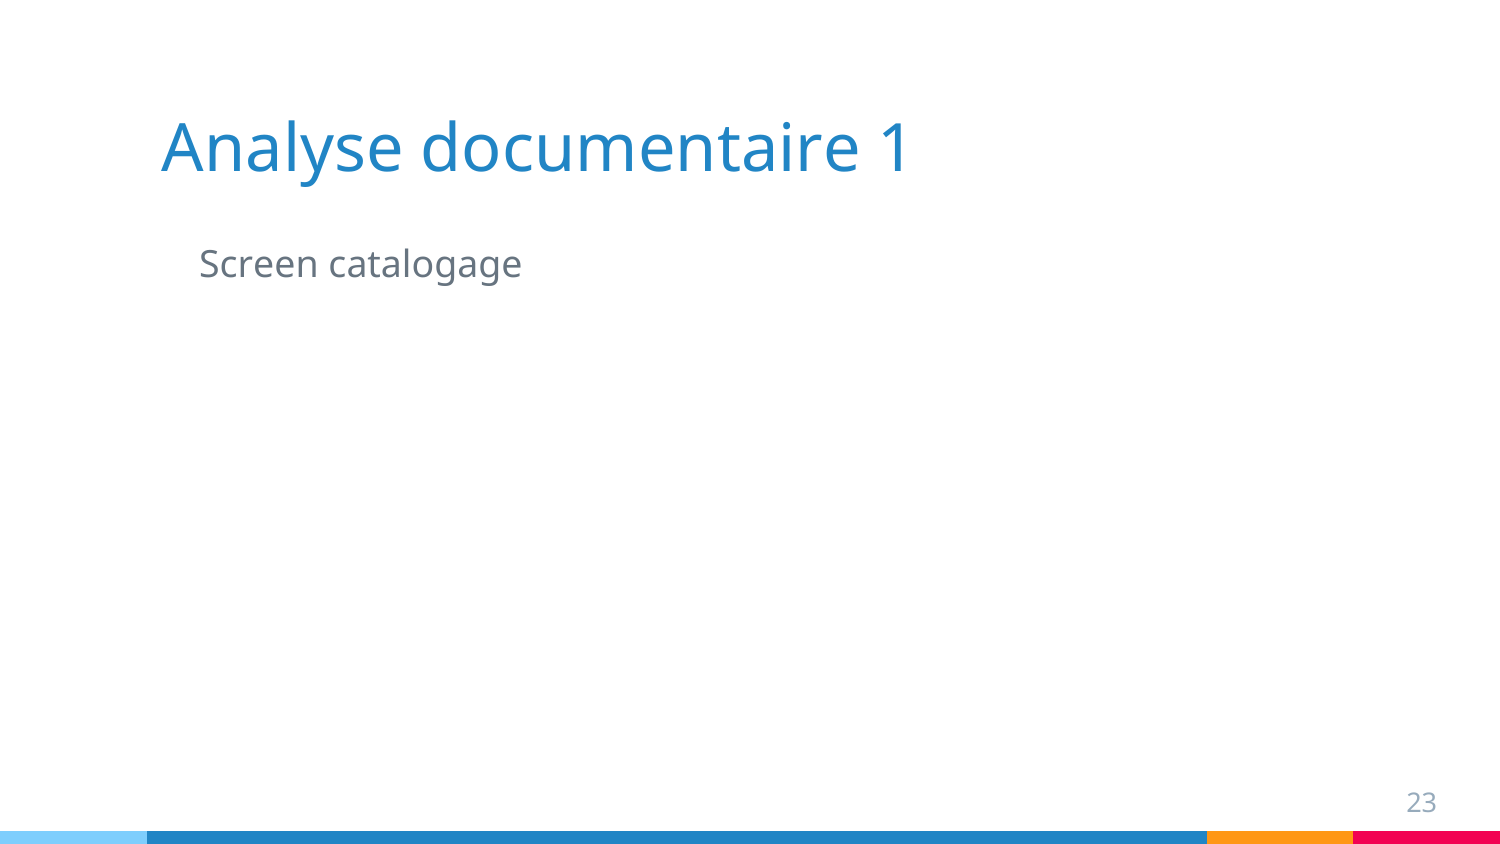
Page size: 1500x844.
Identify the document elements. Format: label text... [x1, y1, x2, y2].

title Analyse documentaire 1 [146, 58, 1373, 200]
list Screen catalogage [146, 225, 1310, 809]
text_box 23 [1391, 770, 1482, 822]
